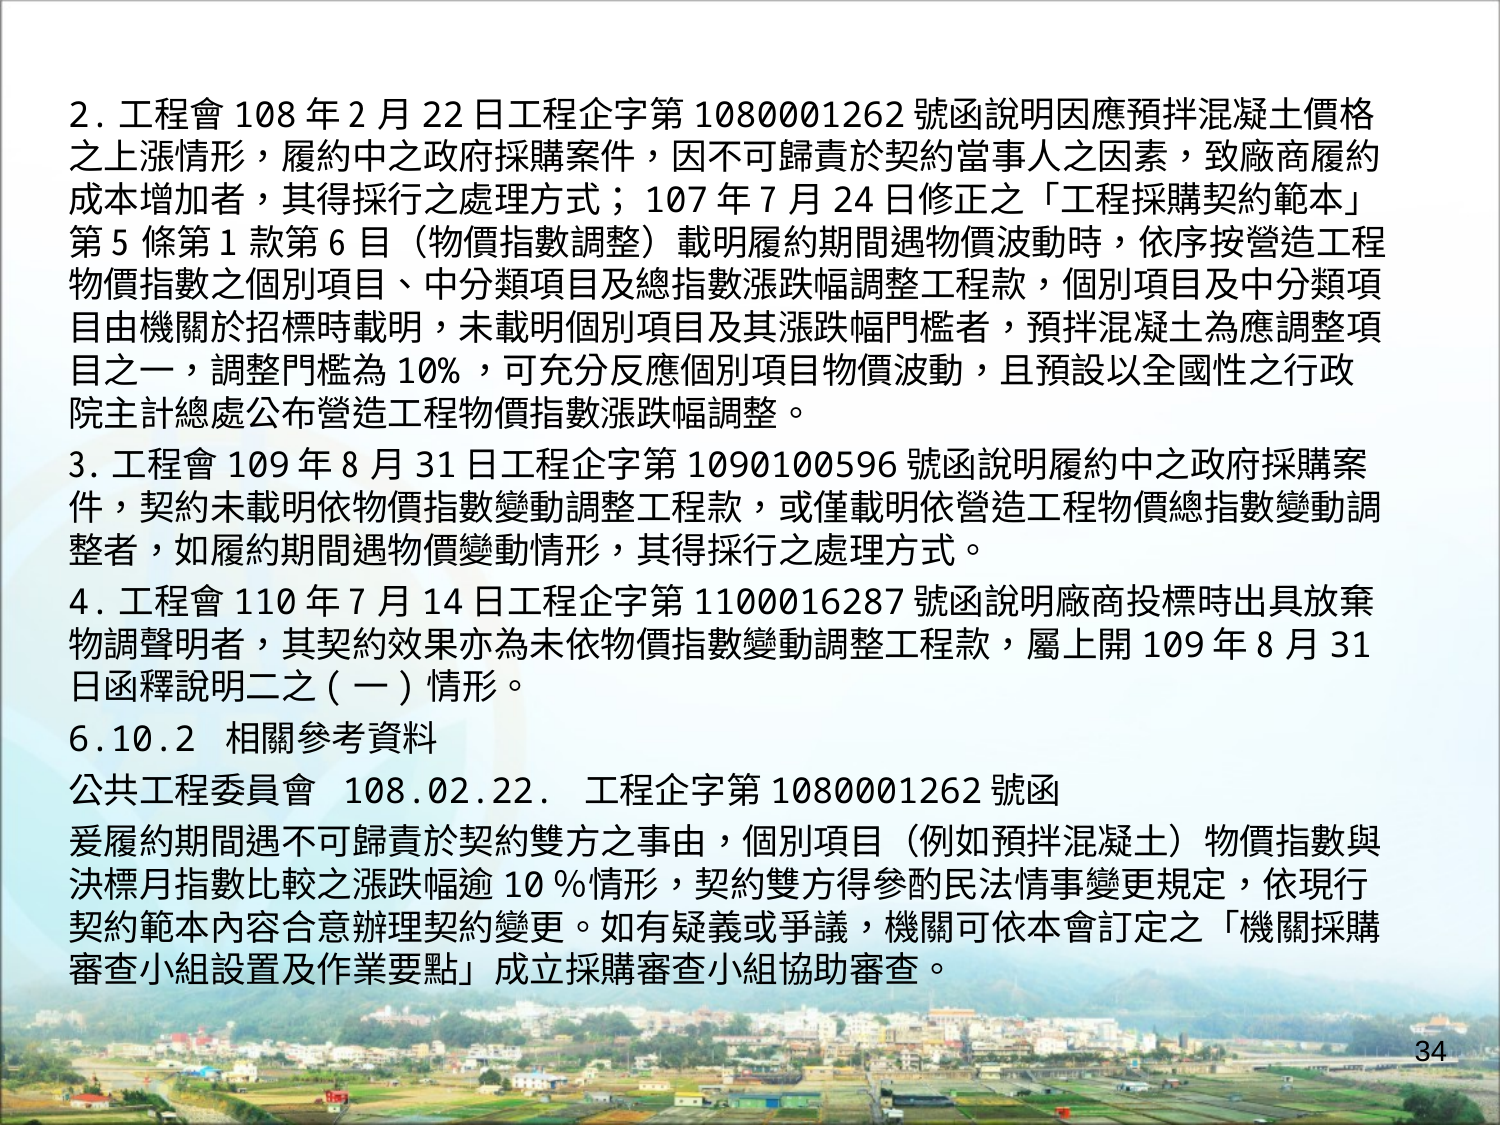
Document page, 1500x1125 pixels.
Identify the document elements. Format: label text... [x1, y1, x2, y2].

text_box <編號> [1111, 1024, 1462, 1103]
picture [0, 0, 1500, 1125]
list 2.工程會108年2月22日工程企字第1080001262號函說明因應預拌混凝土價格之上漲情形，履約中之政府採購案件，因不可歸責於契約當事人之因素，致廠商履約成本增加者，其得採行之處理方式；107年7月24日修正之「工程採購契約範本」第5條第1款第6目（物價指數調整）載明履約期間遇物價波動時，依序按營造工程物價指數之個別項目、中分類項目及總指數漲跌幅調整工程款，個別項目及中分類項目由機關於招標時載明，未載明個別項目及其漲跌幅門檻者，預拌混凝土為應調整項目之一，調整門檻為10%，可充分反應個別項目物價波動，且預設以全國性之行政院主計總處公布營造工程物價指數漲跌幅調整。 3.工程會109年8月31日工程企字第1090100596號函說明履約中之政府採購案件，契約未載明依物價指數變動調整工程款，或僅載明依營造工程物價總指數變動調整者，如履約期間遇物價變動情形，其得採行之處理方式。 4.工程會110年7月14日工程企字第1100016287號函說明廠商投標時出具放棄物調聲明者，其契約效果亦為未依物價指數變動調整工程款，屬上開109年8月31日函釋說明二之(一)情形。 6.10.2 相關參考資料 公共工程委員會 108.02.22. 工程企字第1080001262號函 爰履約期間遇不可歸責於契約雙方之事由，個別項目（例如預拌混凝土）物價指數與決標月指數比較之漲跌幅逾10％情形，契約雙方得參酌民法情事變更規定，依現行契約範本內容合意辦理契約變更。如有疑義或爭議，機關可依本會訂定之「機關採購審查小組設置及作業要點」成立採購審查小組協助審查。 [53, 84, 1404, 1000]
